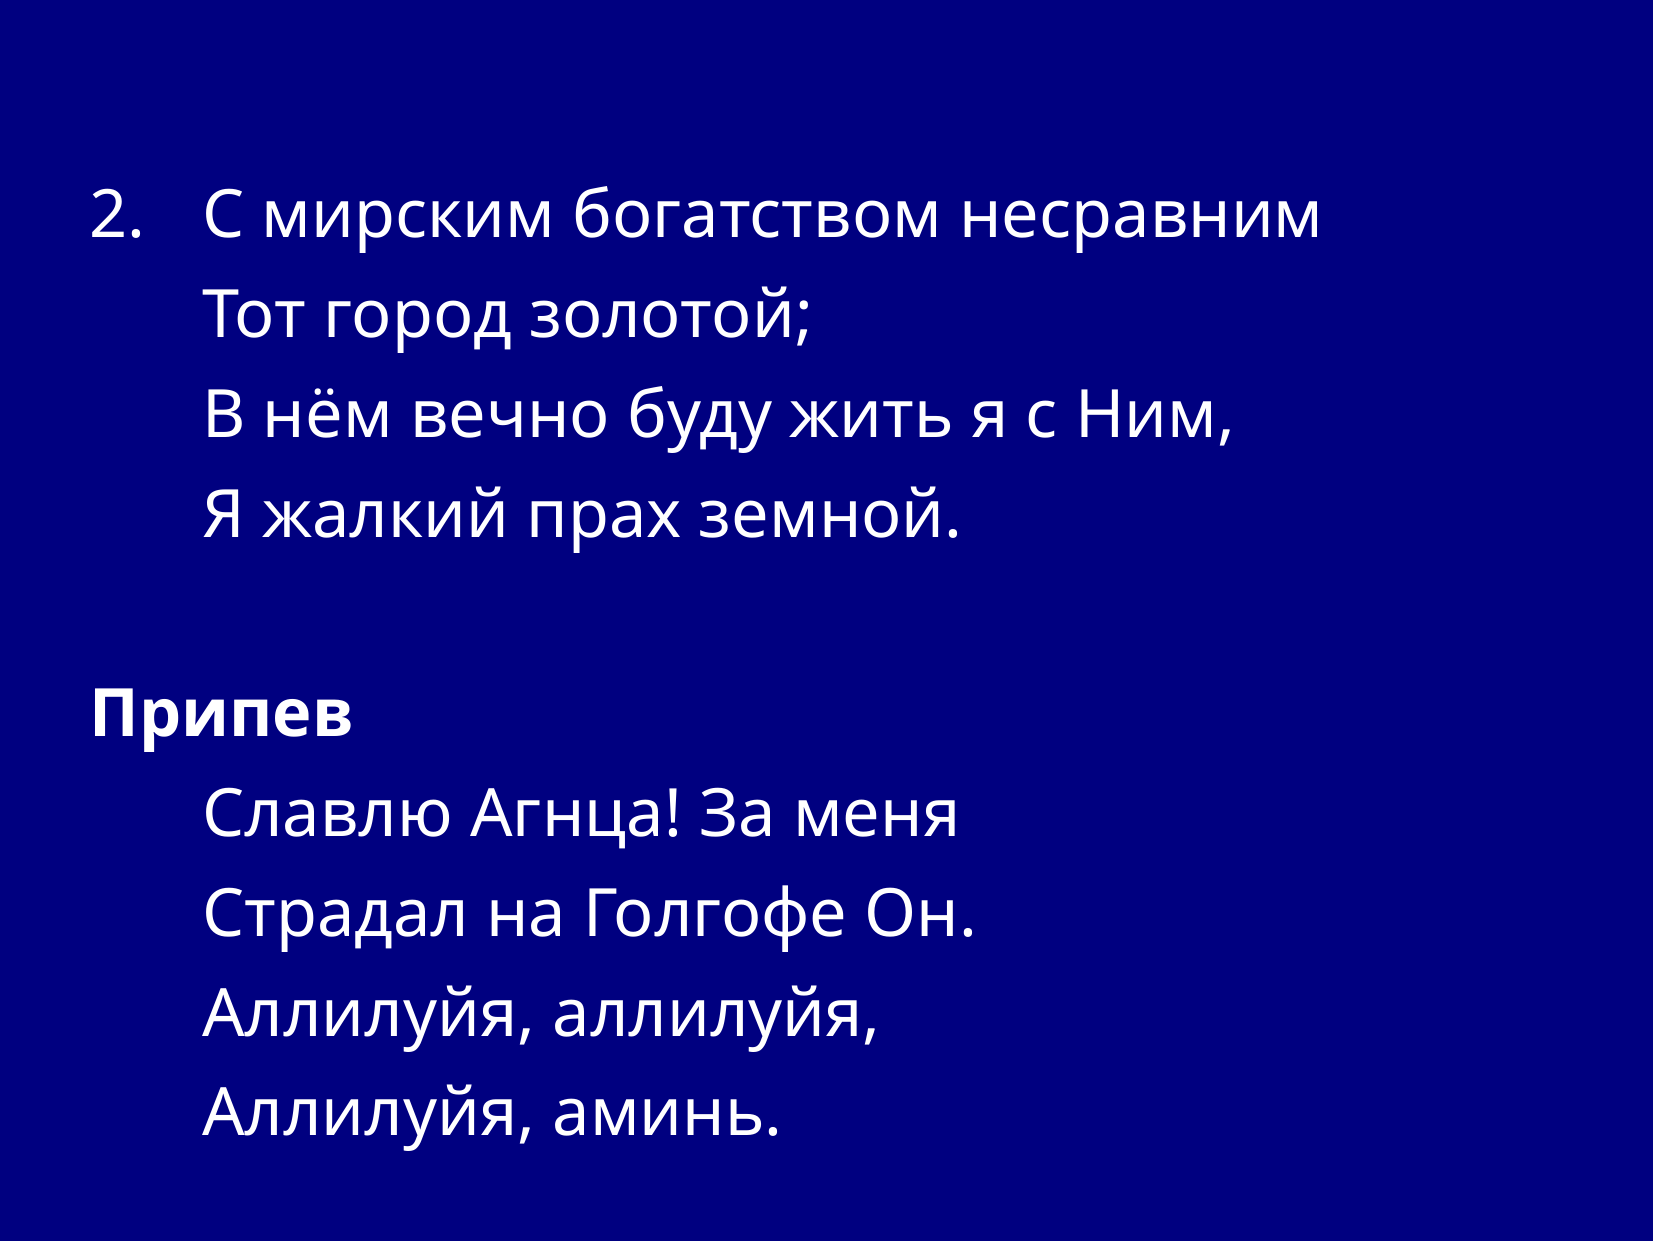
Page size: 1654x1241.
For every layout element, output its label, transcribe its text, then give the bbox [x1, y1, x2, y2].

text_box 2. С мирским богатством несравним Тот город золотой; В нём вечно буду жить я с Ним, Я жалкий прах земной. Припев Славлю Агнца! За меня Страдал на Голгофе Он. Аллилуйя, аллилуйя, Аллилуйя, аминь. [75, 150, 1576, 1163]
